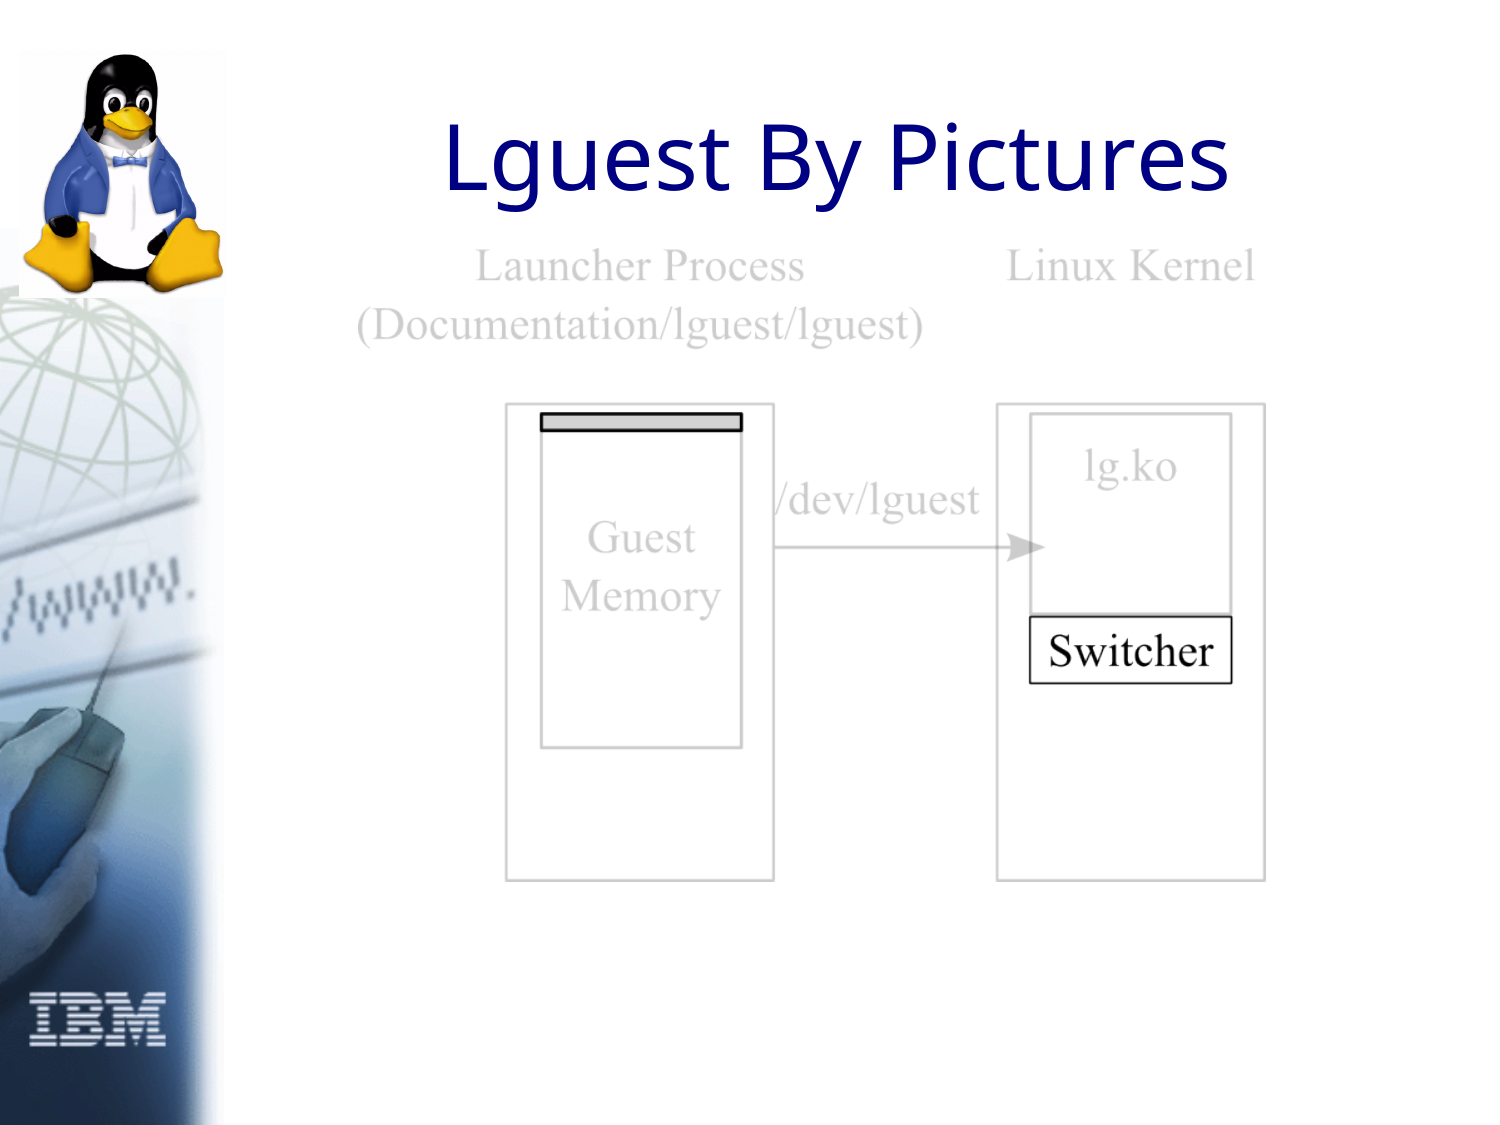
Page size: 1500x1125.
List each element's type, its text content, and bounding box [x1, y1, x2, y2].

title Lguest By Pictures [262, 37, 1413, 273]
picture [358, 248, 1266, 882]
